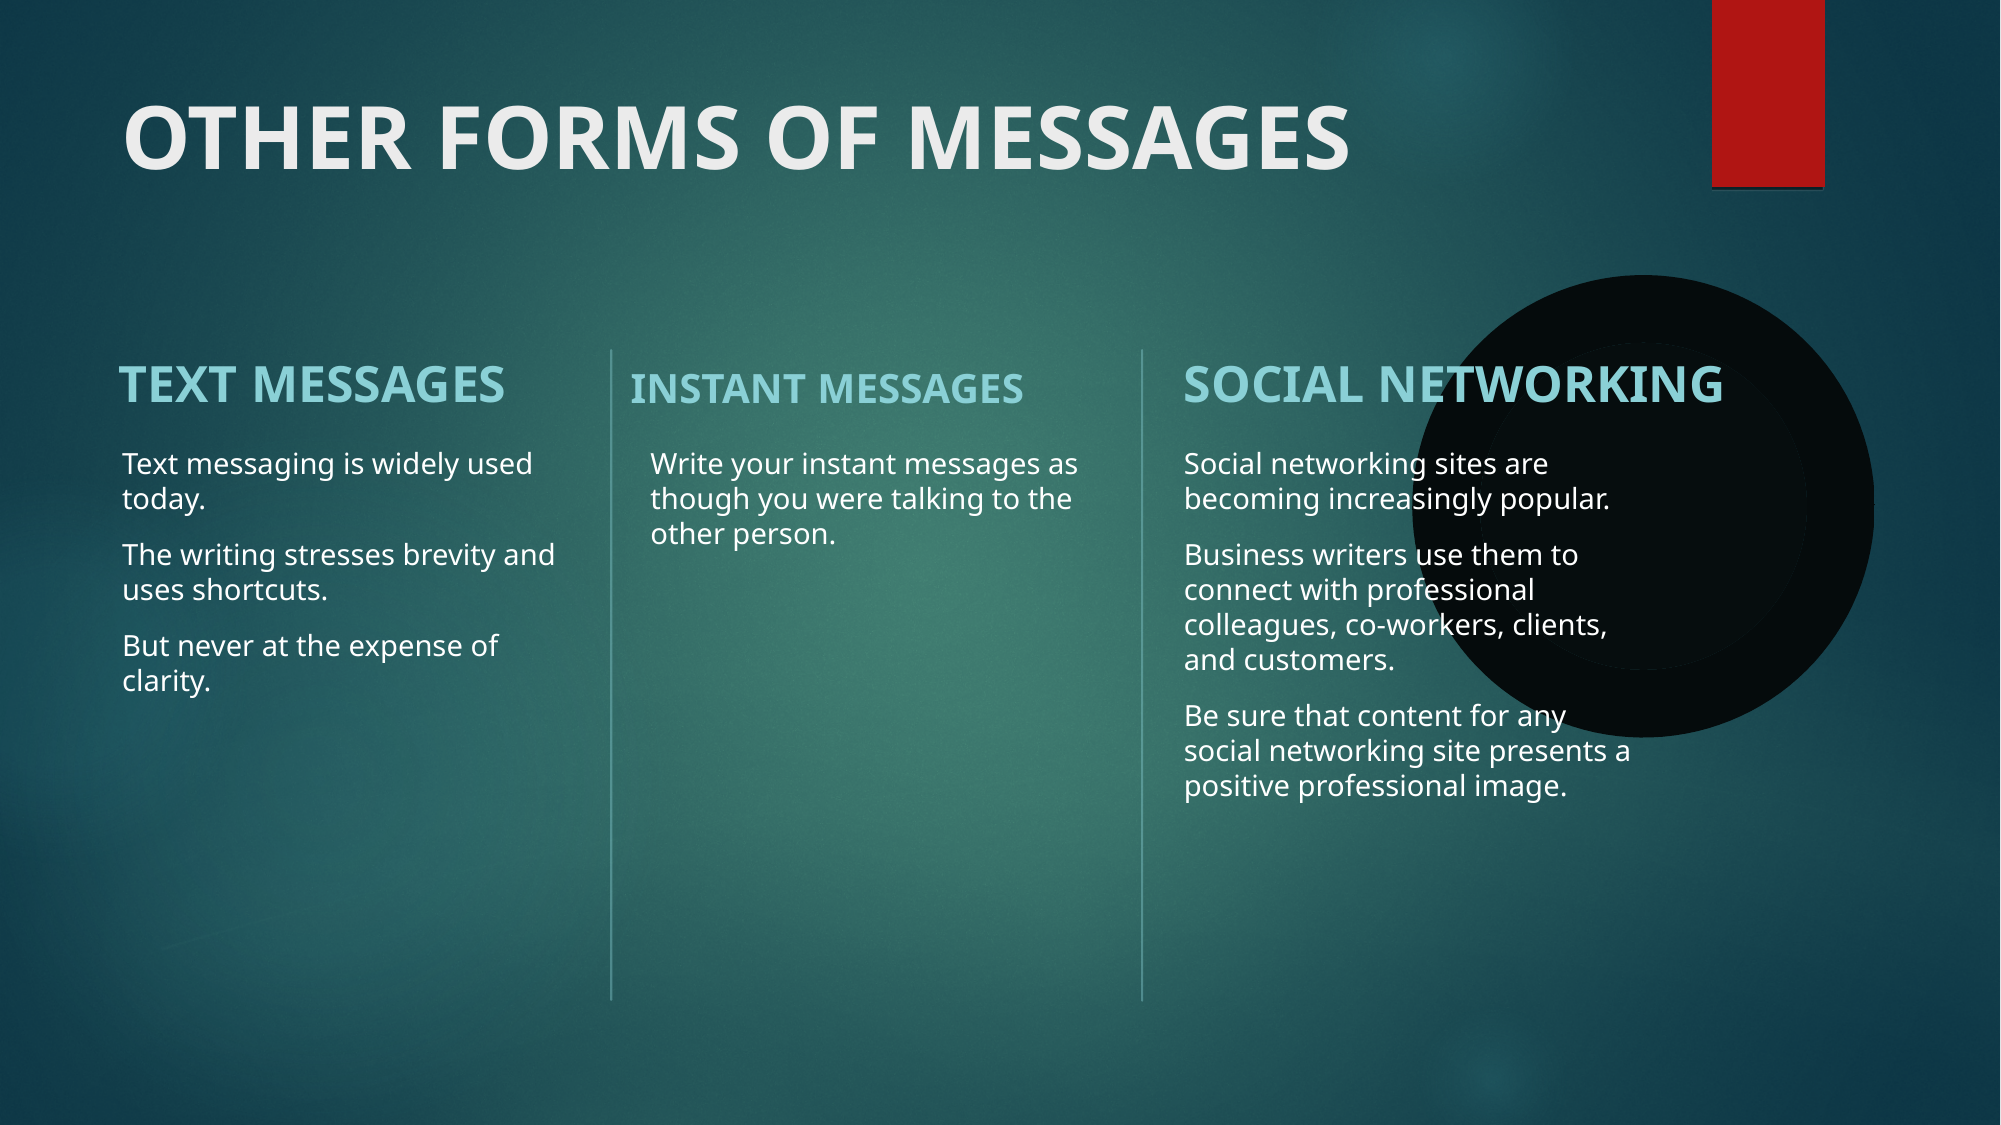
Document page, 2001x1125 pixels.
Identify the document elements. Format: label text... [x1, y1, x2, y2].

list Text messaging is widely used today. The writing stresses brevity and uses shortcuts. But never at the expense of clarity. [107, 437, 588, 1027]
list Write your instant messages as though you were talking to the other person. [635, 437, 1119, 1027]
title OTHER FORMS OF MESSAGES [106, 74, 1649, 305]
list Social networking sites are becoming increasingly popular. Business writers use them to connect with professional colleagues, co-workers, clients, and customers. Be sure that content for any social networking site presents a positive professional image. [1168, 437, 1650, 1027]
list SOCIAL NETWORKING [1168, 324, 1753, 420]
list TEXT MESSAGES [103, 324, 588, 420]
list INSTANT MESSAGES [615, 324, 1119, 420]
